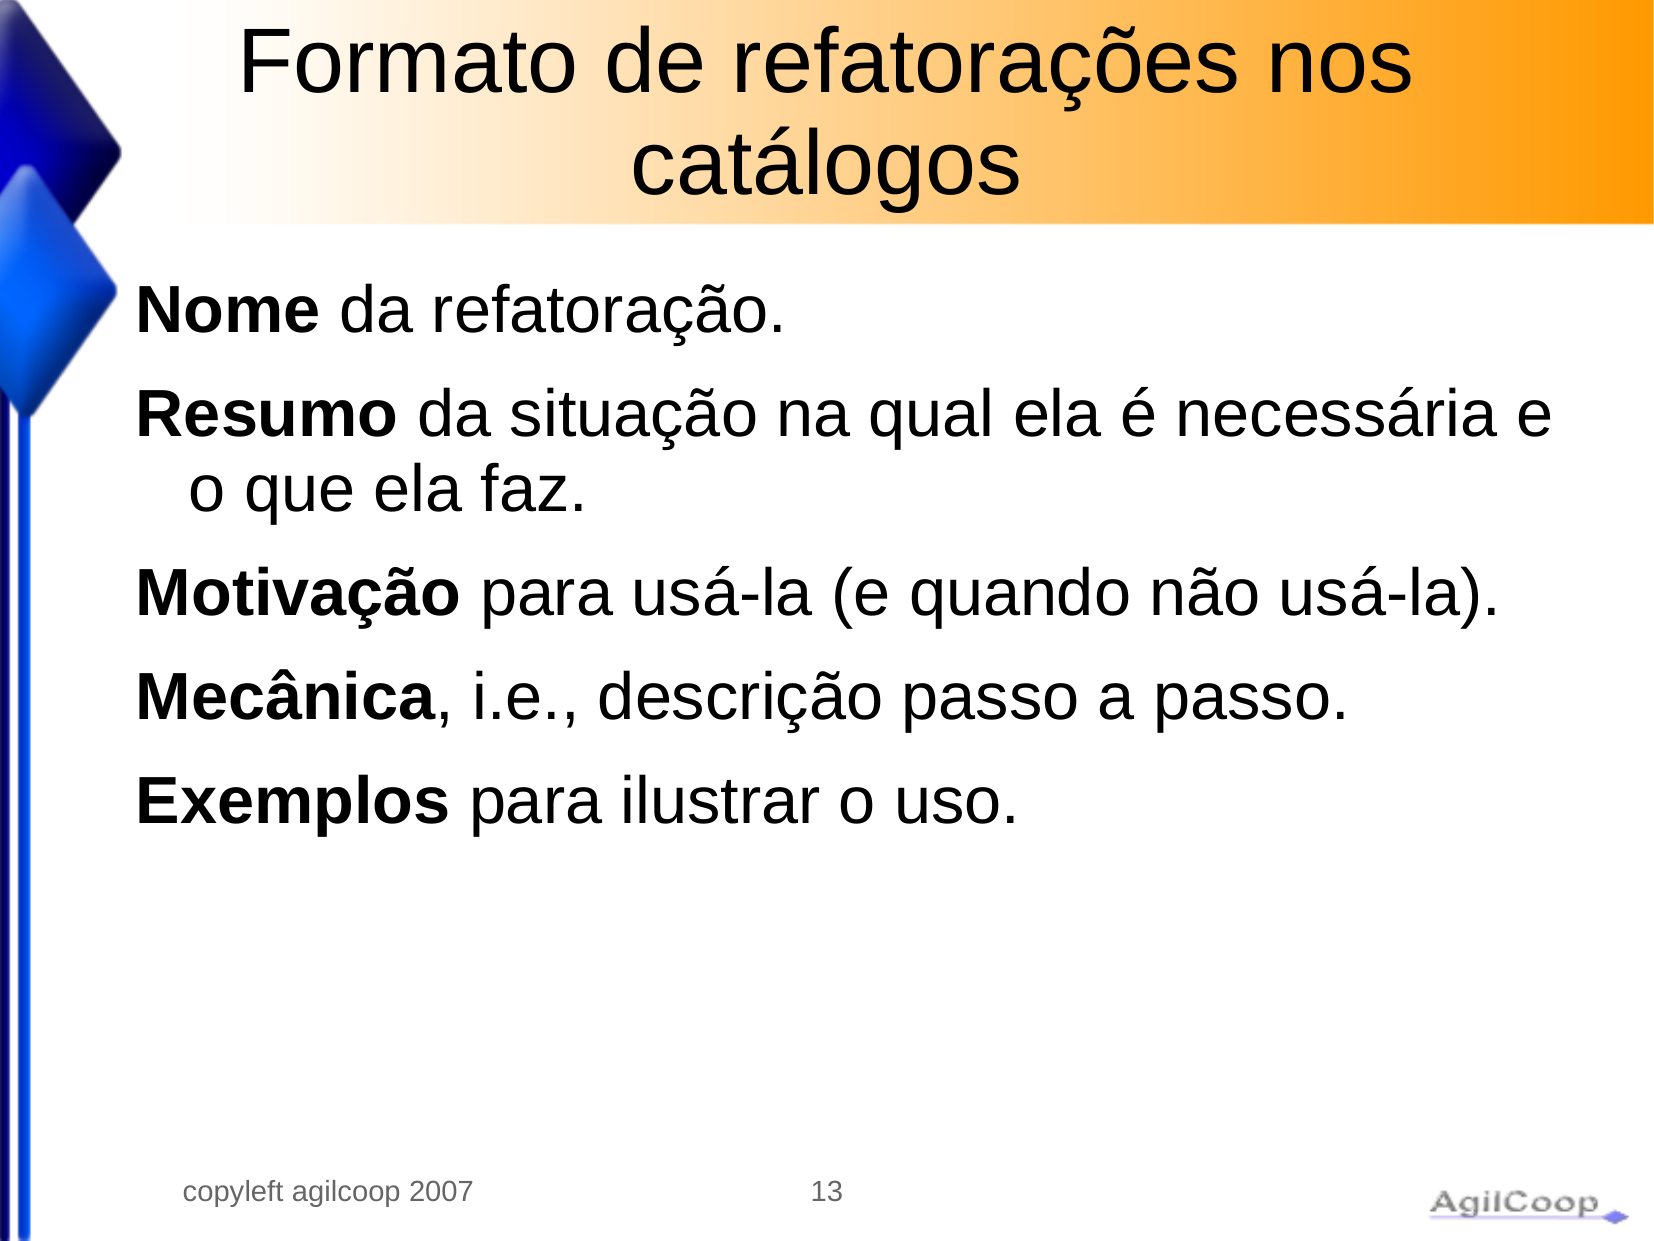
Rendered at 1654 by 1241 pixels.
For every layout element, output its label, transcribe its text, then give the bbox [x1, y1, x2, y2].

title Formato de refatorações nos catálogos [82, 9, 1571, 215]
picture [0, 0, 1654, 1241]
list Nome da refatoração. Resumo da situação na qual ela é necessária e o que ela faz. Motivação para usá-la (e quando não usá-la). Mecânica, i.e., descrição passo a passo. Exemplos para ilustrar o uso. [118, 271, 1607, 1123]
